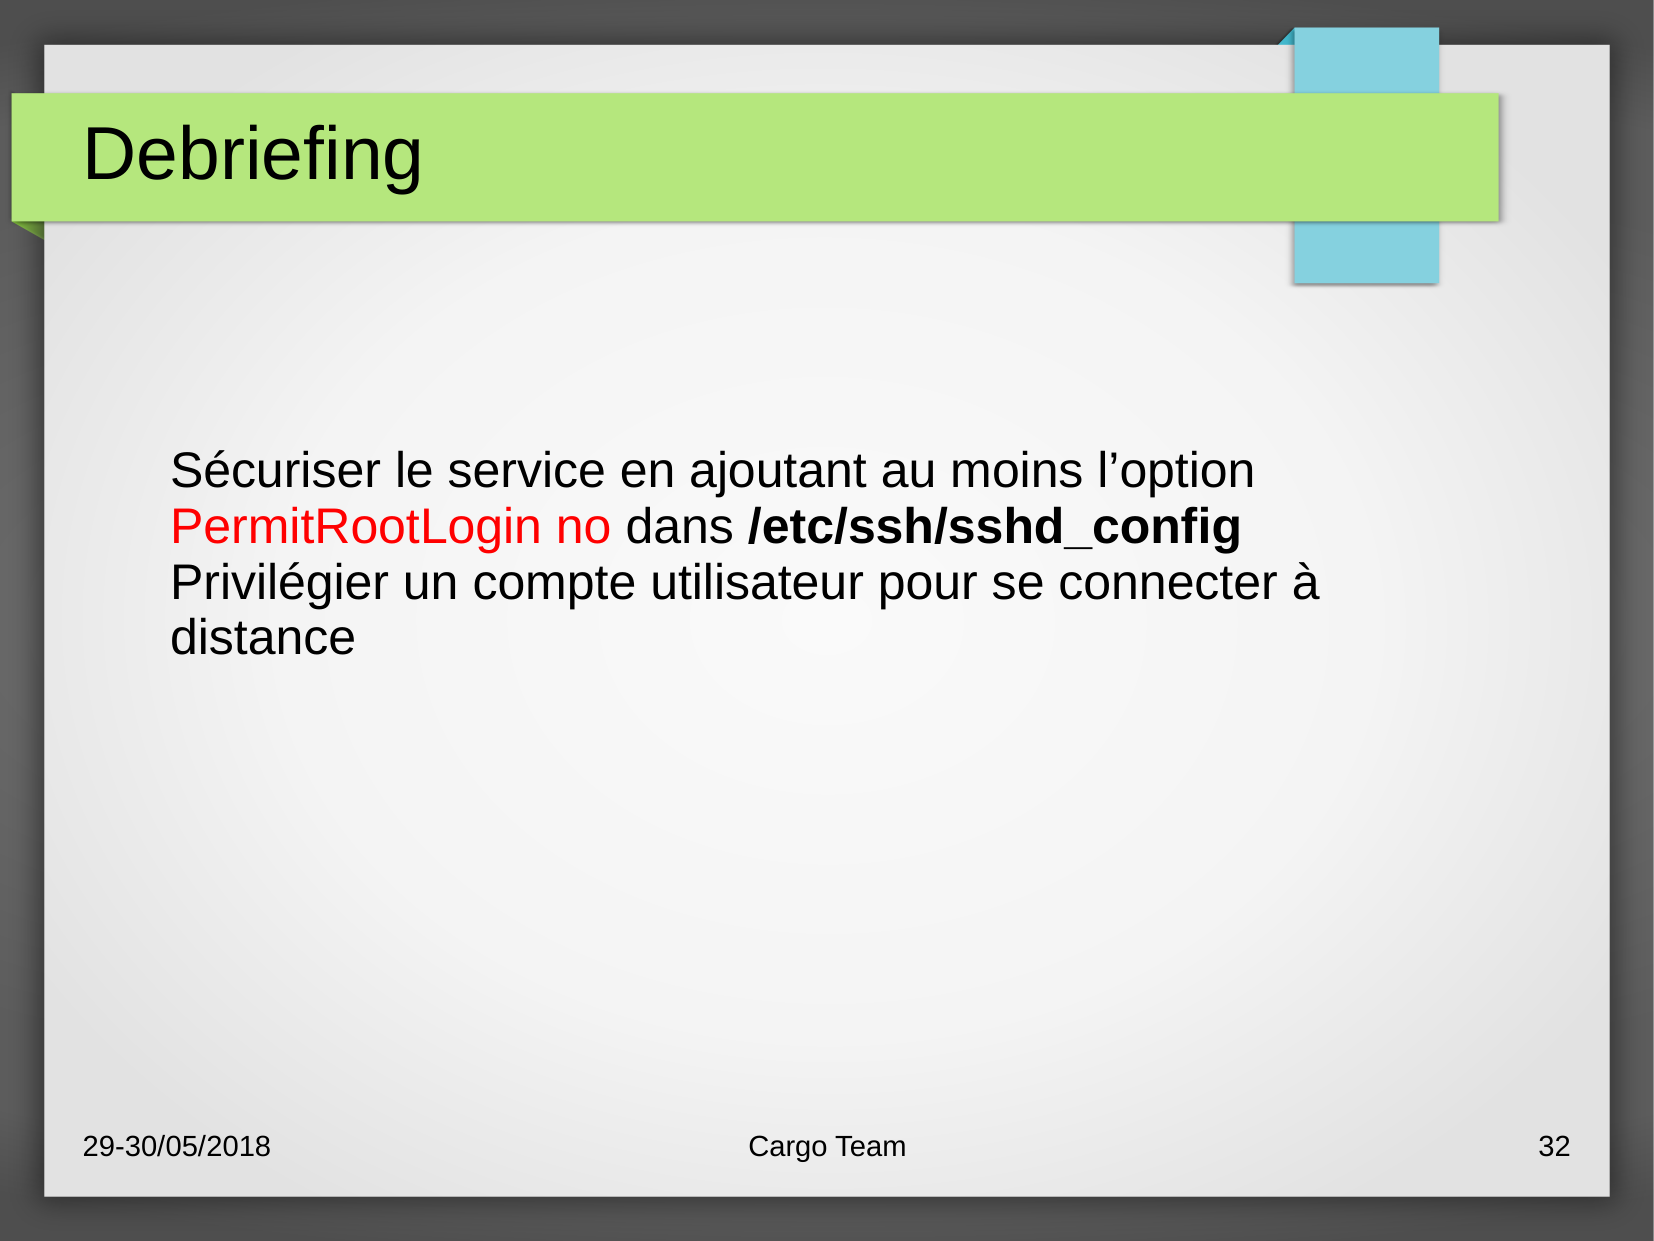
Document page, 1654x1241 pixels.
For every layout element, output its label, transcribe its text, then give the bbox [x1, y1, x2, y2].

title Debriefing [82, 94, 1264, 213]
text_box Sécuriser le service en ajoutant au moins l’option PermitRootLogin no dans /etc/ssh/sshd_config Privilégier un compte utilisateur pour se connecter à distance [120, 435, 1531, 638]
picture [0, 0, 1654, 1241]
